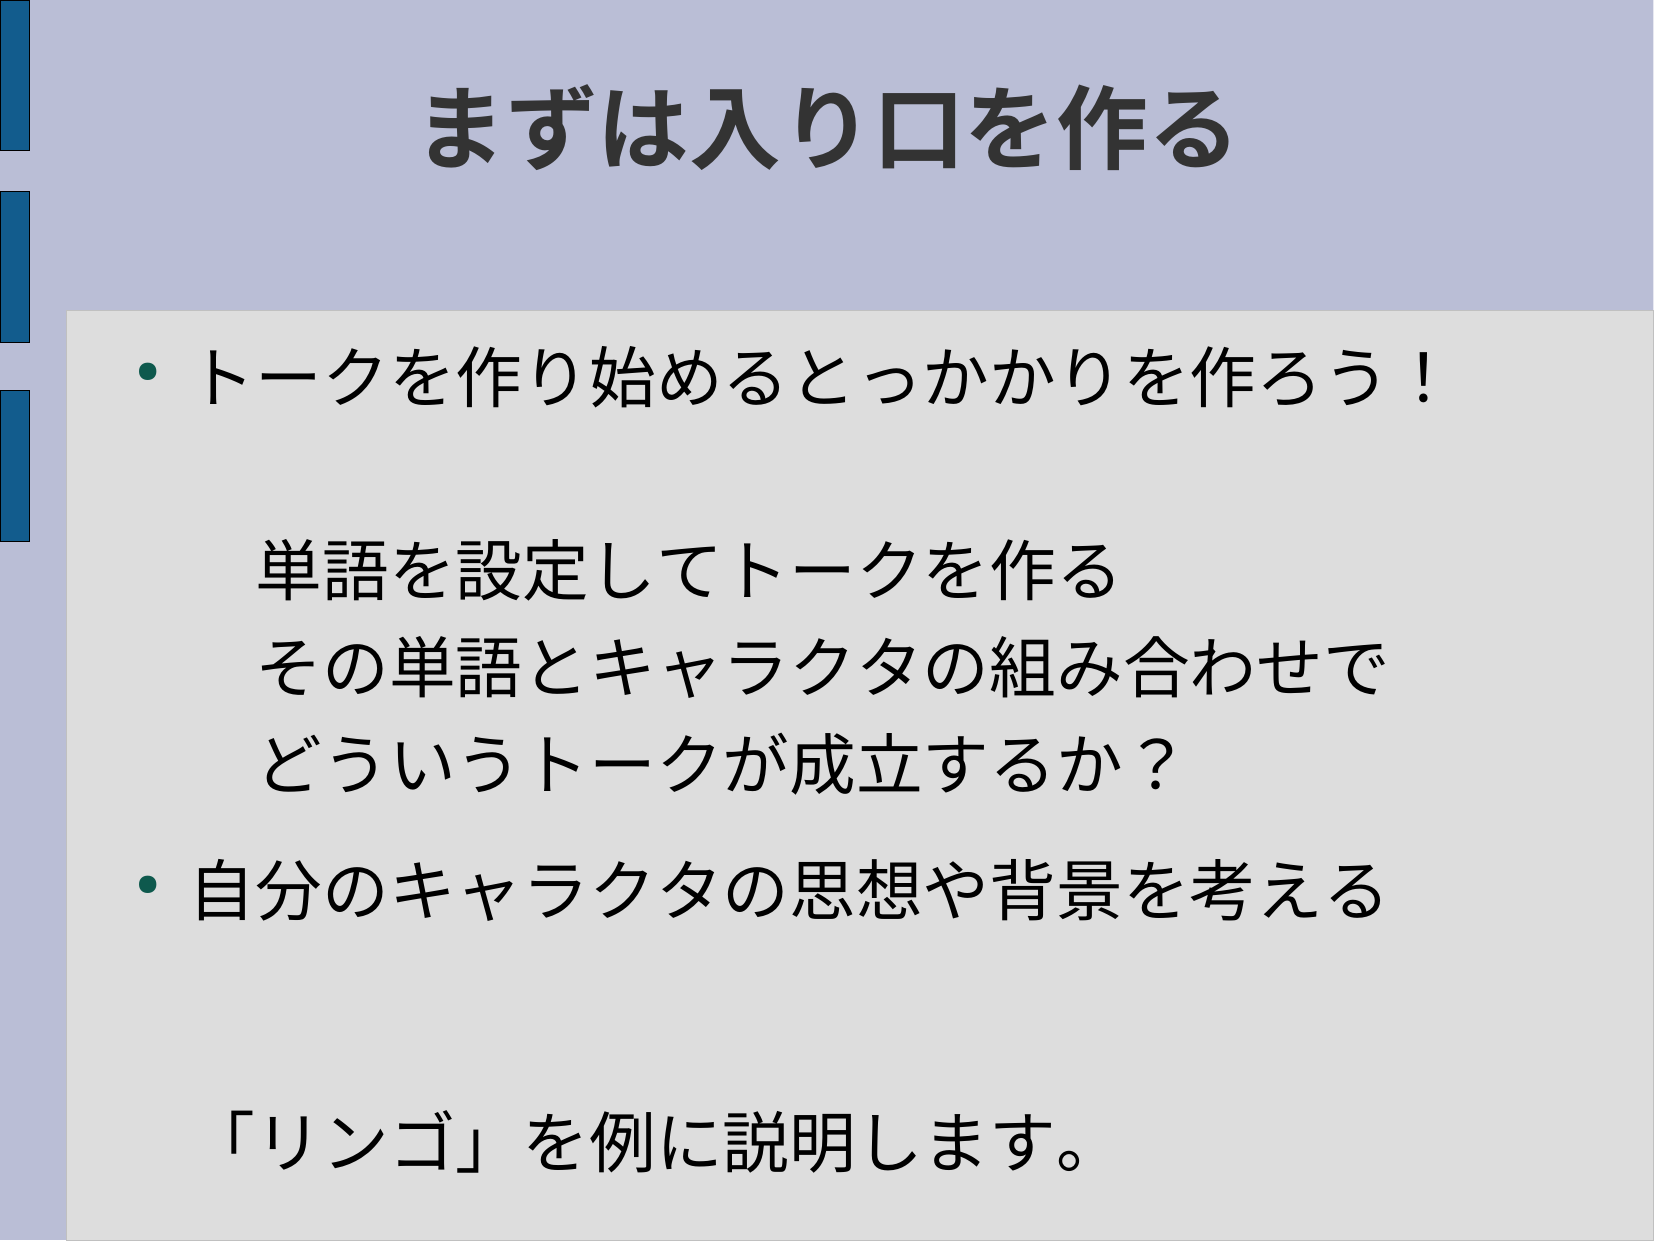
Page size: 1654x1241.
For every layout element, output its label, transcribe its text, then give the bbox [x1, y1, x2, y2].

list トークを作り始めるとっかかりを作ろう！ 単語を設定してトークを作る その単語とキャラクタの組み合わせで どういうトークが成立するか？ 自分のキャラクタの思想や背景を考える 「リンゴ」を例に説明します。 [118, 324, 1509, 1107]
title まずは入り口を作る [121, 19, 1534, 227]
